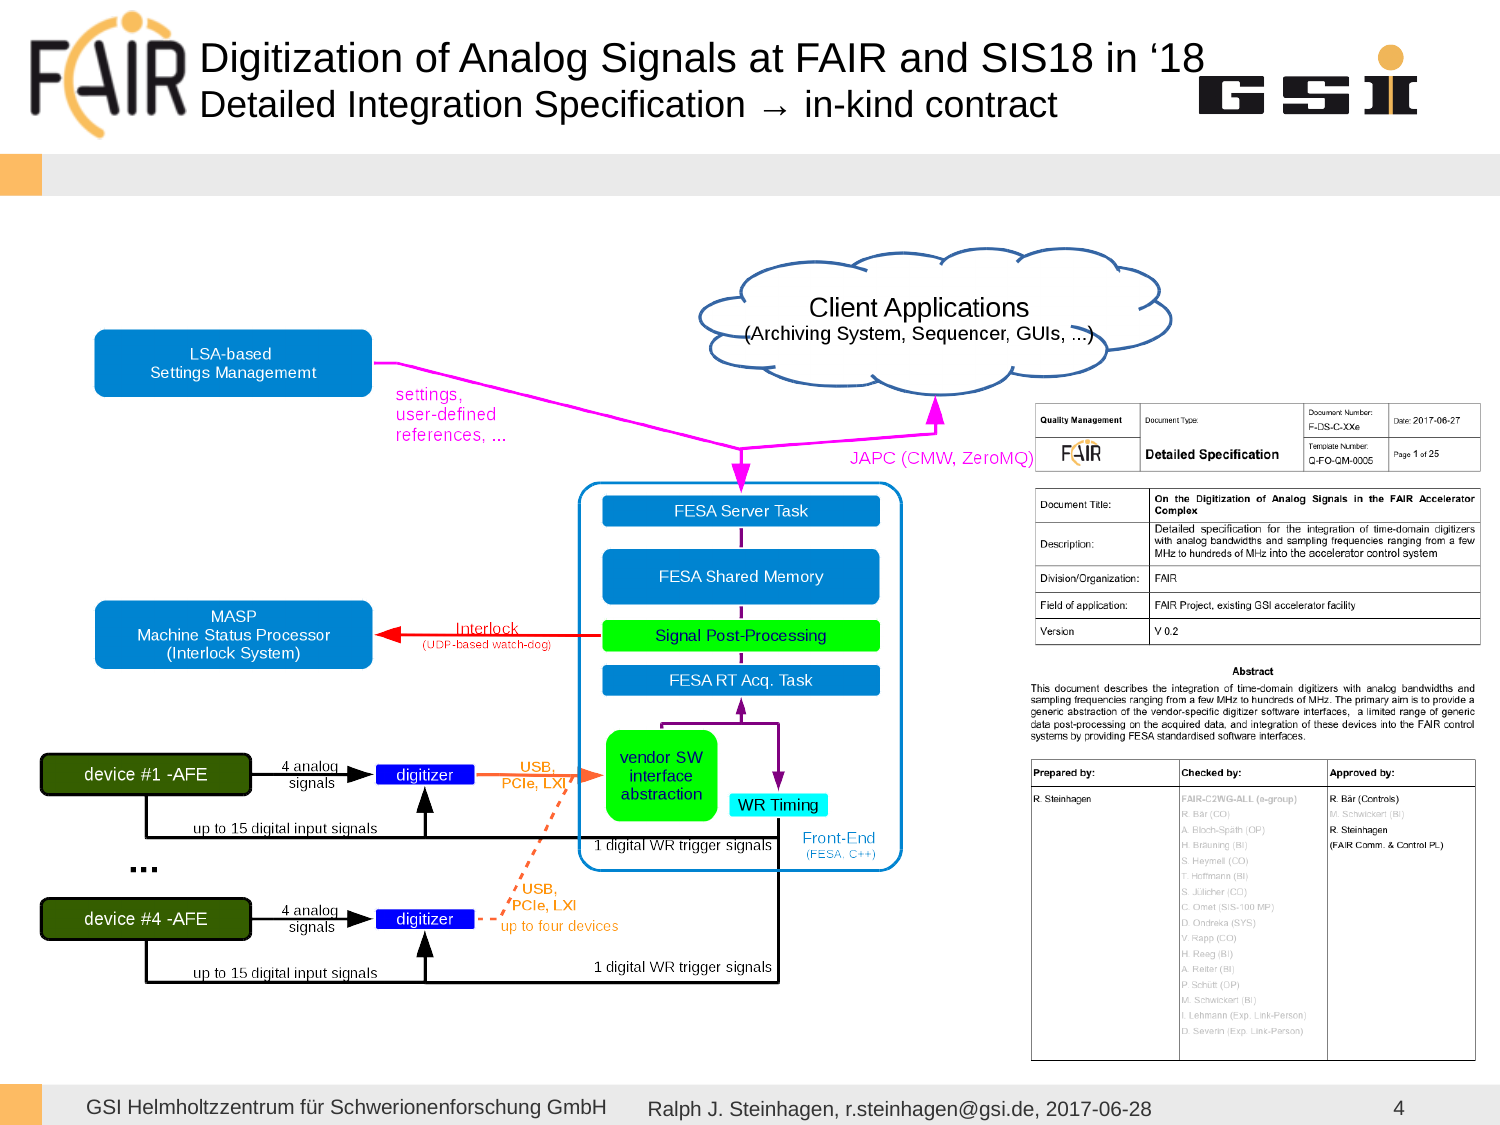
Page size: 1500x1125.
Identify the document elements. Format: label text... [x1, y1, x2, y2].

picture [23, 209, 1489, 1075]
title Digitization of Analog Signals at FAIR and SIS18 in ‘18 Detailed Integration Specification → in-kind contract [199, 9, 1211, 147]
picture [1211, 42, 1419, 117]
picture [30, 9, 187, 141]
